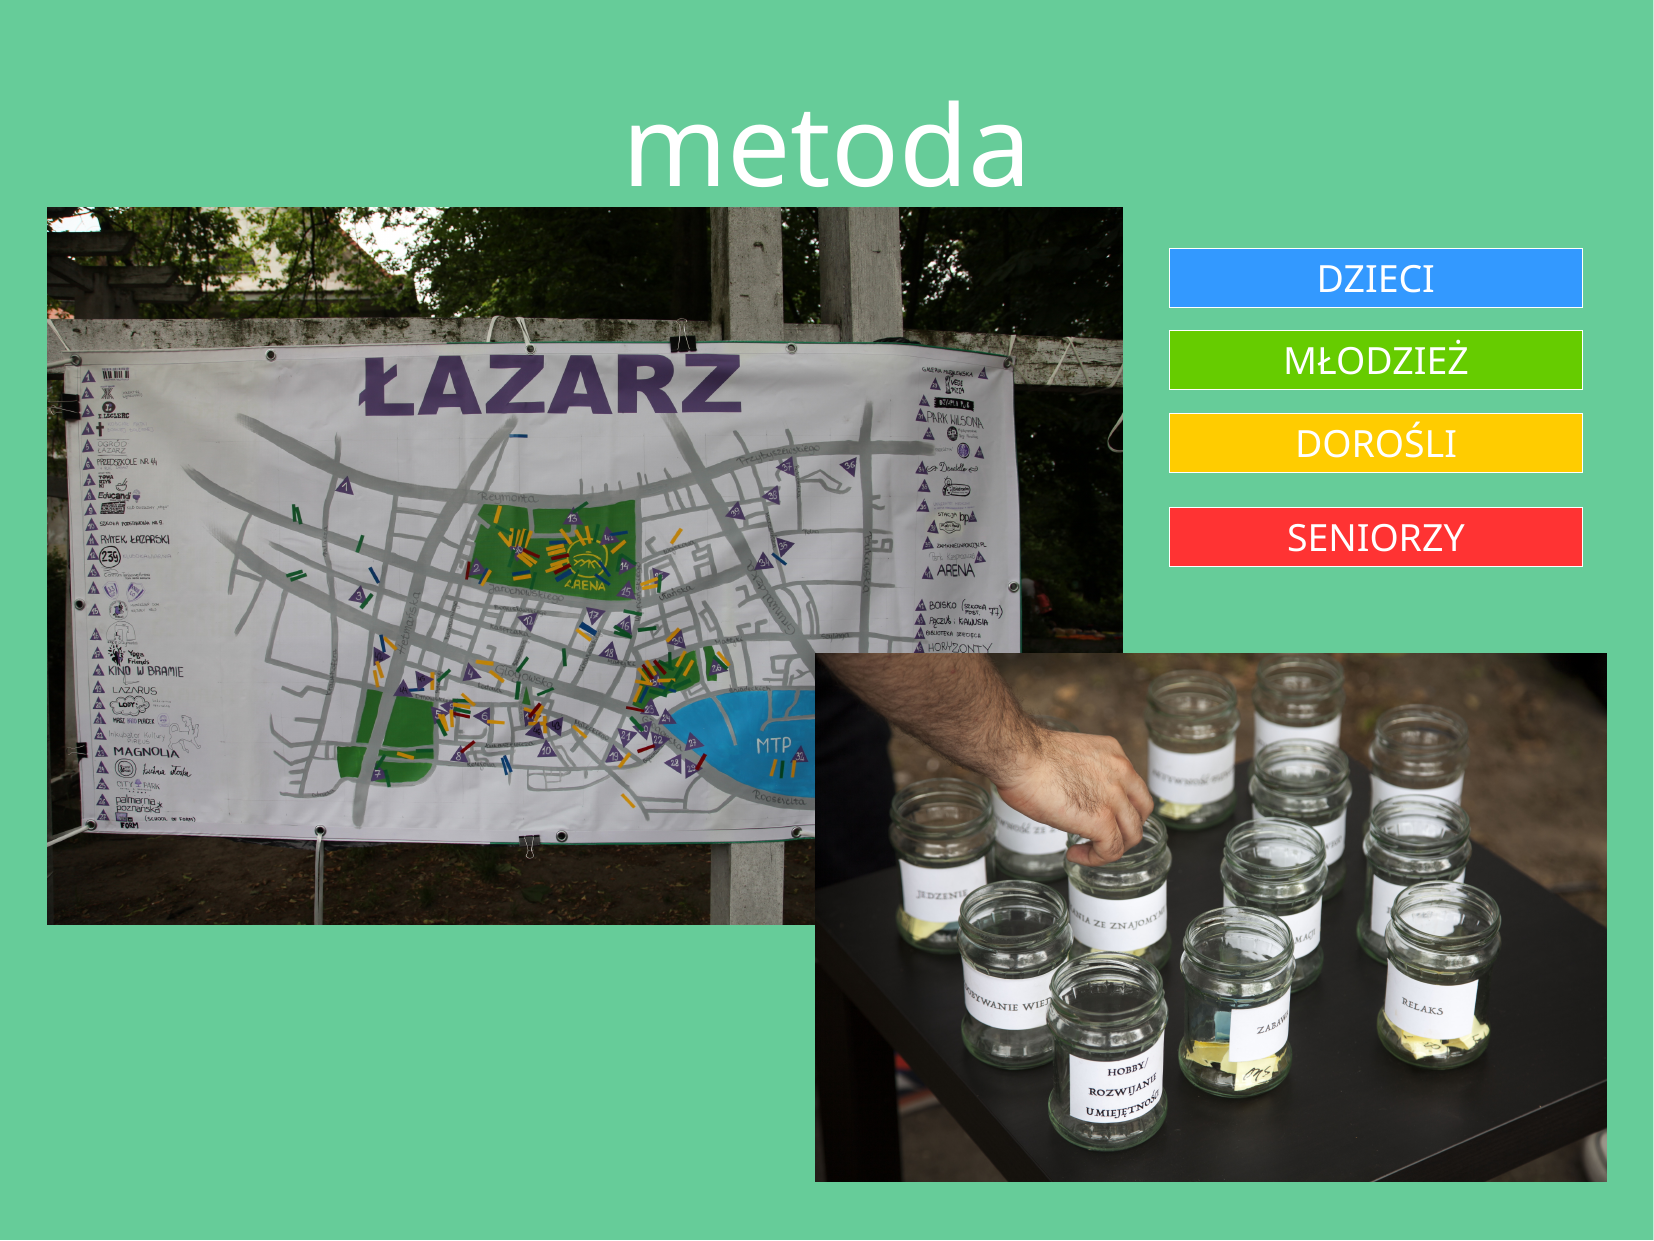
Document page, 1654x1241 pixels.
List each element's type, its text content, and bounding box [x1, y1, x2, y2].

text_box metoda [283, 59, 1371, 208]
text_box DZIECI [1169, 248, 1440, 308]
text_box DOROŚLI [1169, 413, 1583, 473]
picture [47, 207, 1607, 1182]
text_box SENIORZY [1169, 507, 1583, 567]
text_box [1440, 248, 1471, 319]
text_box DZIECI [1471, 248, 1583, 308]
text_box MŁODZIEŻ [1169, 330, 1583, 390]
